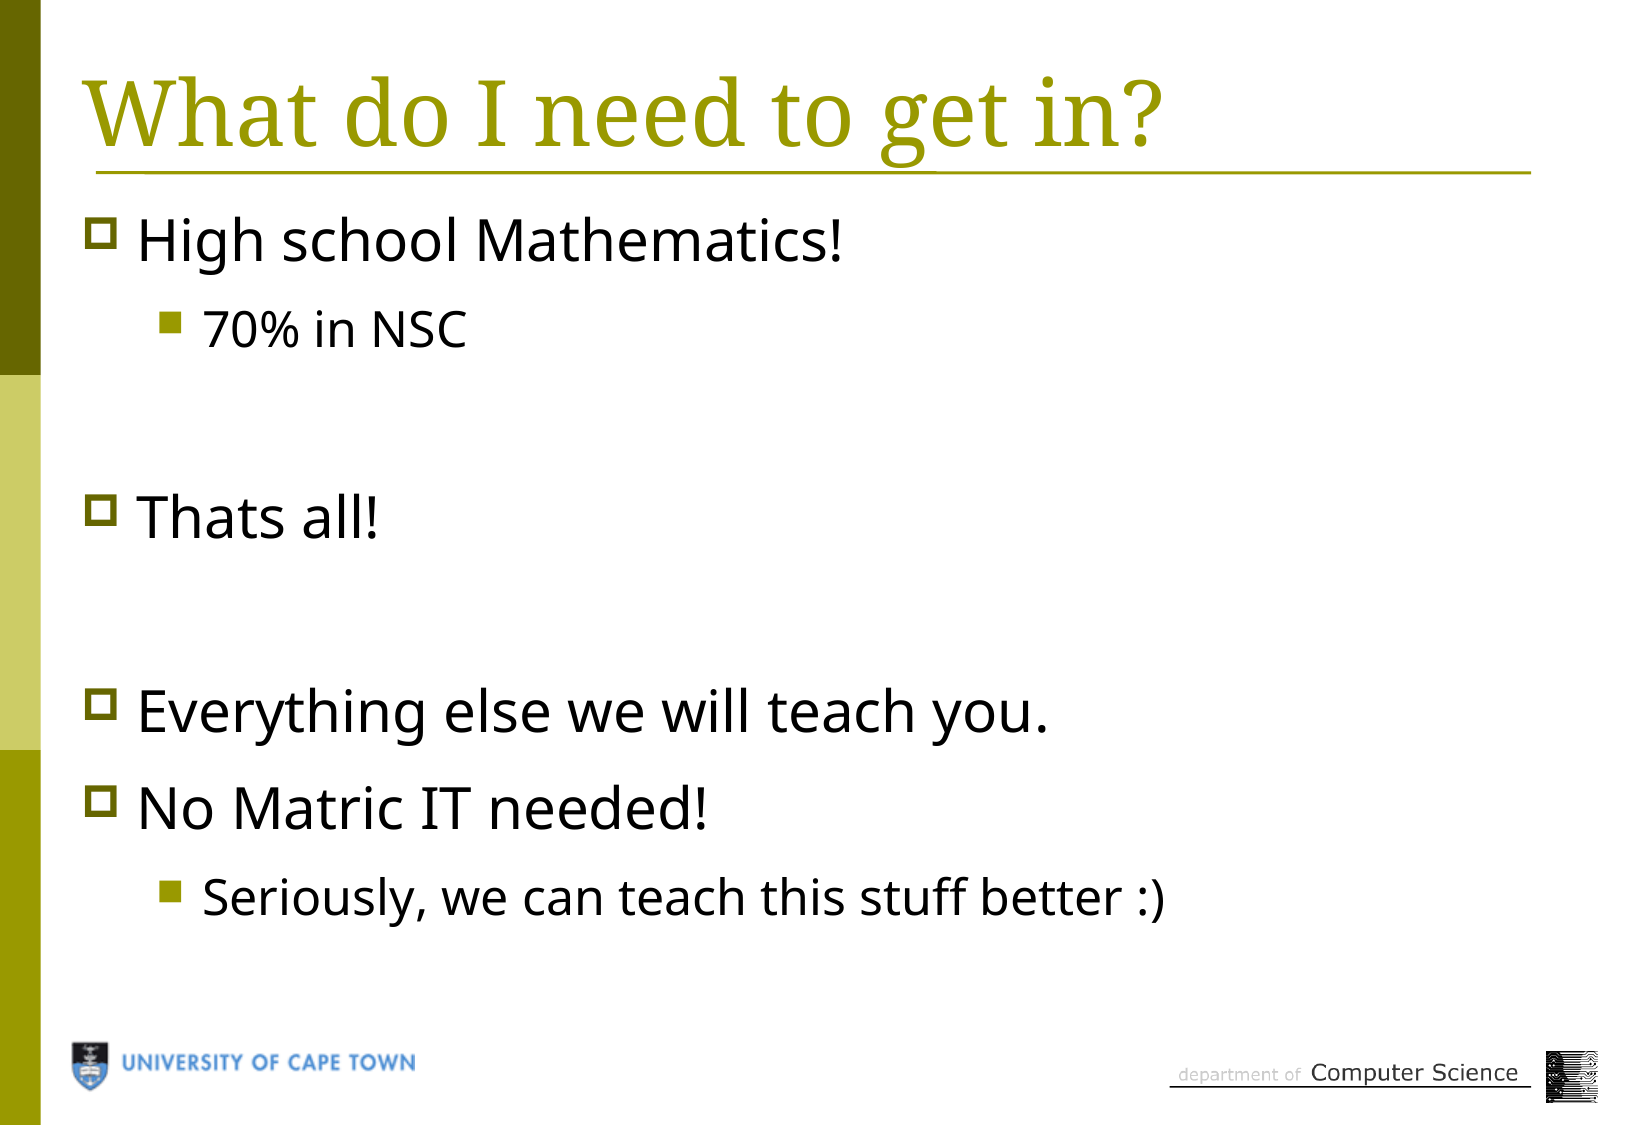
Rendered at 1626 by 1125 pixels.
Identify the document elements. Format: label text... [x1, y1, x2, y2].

title What do I need to get in? [81, 59, 1543, 172]
picture [1169, 1043, 1532, 1091]
picture [61, 1024, 415, 1103]
list High school Mathematics! 70% in NSC Thats all! Everything else we will teach you. No Matric IT needed! Seriously, we can teach this stuff better :) [81, 196, 1543, 939]
picture [1546, 1051, 1598, 1103]
